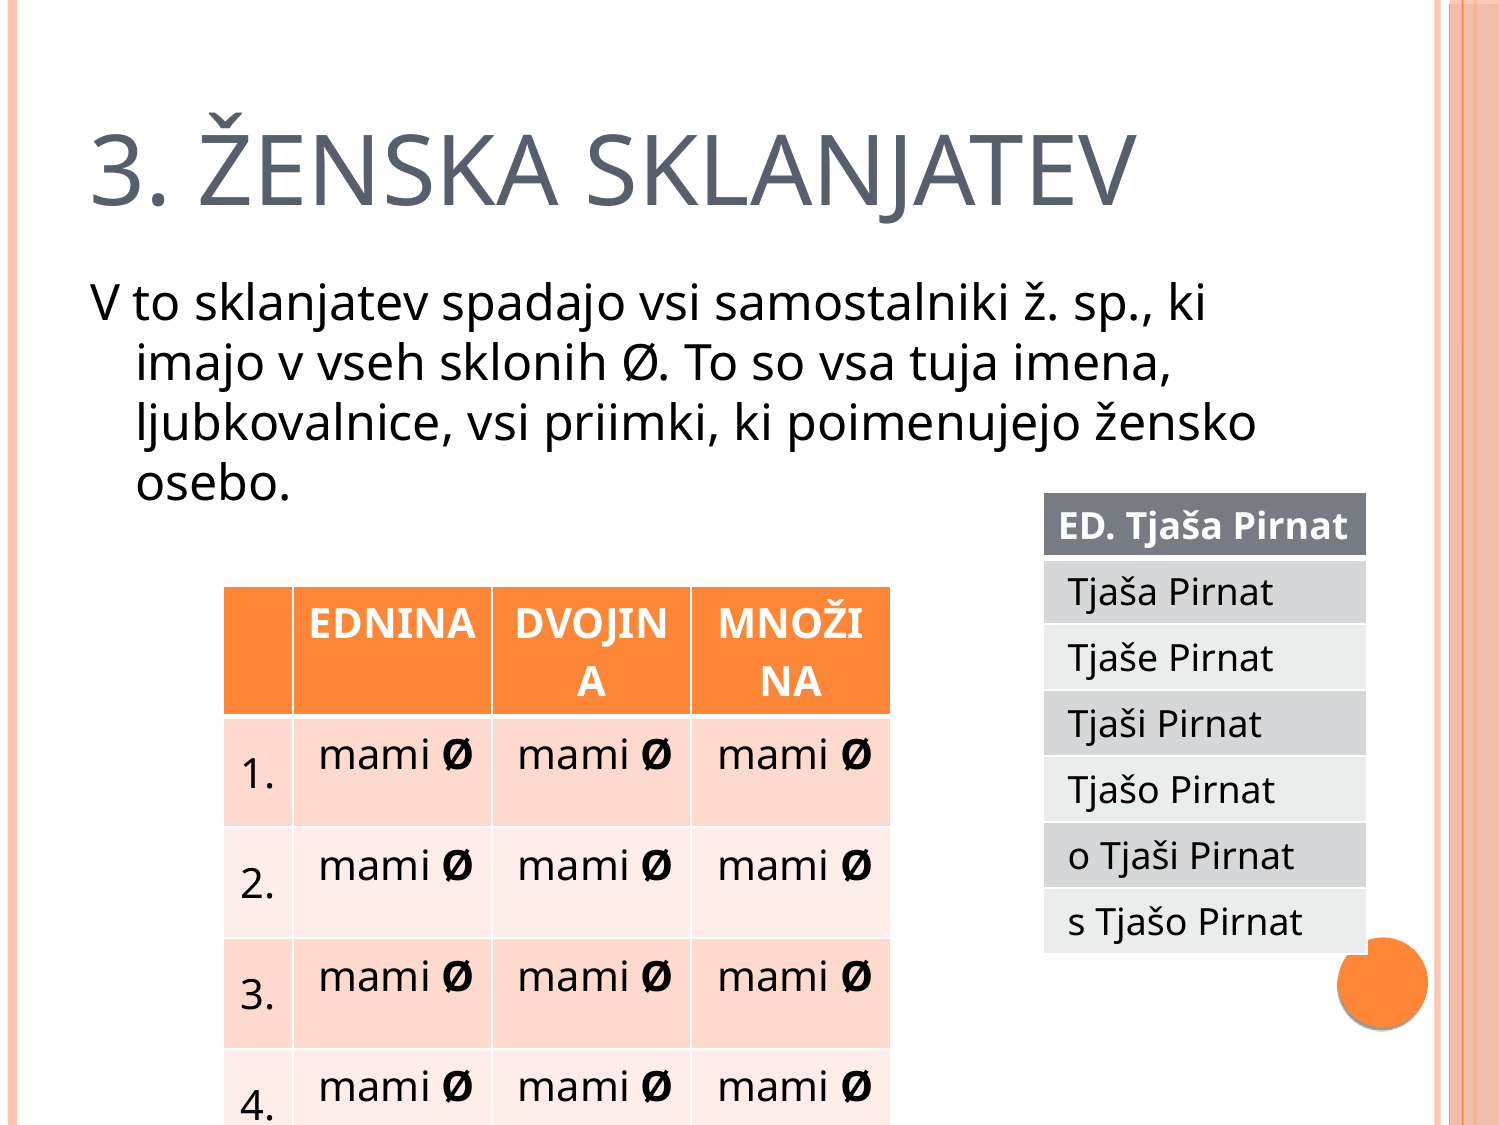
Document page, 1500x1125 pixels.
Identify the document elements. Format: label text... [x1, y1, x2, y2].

table_cell 1. [224, 719, 292, 826]
table_header EDNINA [294, 587, 491, 714]
table_cell mami Ø [493, 828, 690, 937]
table_cell mami Ø [692, 719, 890, 826]
table_cell mami Ø [294, 1050, 491, 1125]
title 3. ŽENSKA SKLANJATEV [75, 45, 1300, 233]
table_cell mami Ø [493, 719, 690, 826]
table_cell Tjaši Pirnat [1044, 691, 1366, 755]
table_cell 2. [224, 828, 292, 937]
table_header MNOŽINA [692, 587, 890, 714]
table_cell mami Ø [692, 1050, 890, 1125]
table_cell mami Ø [493, 939, 690, 1048]
table_cell mami Ø [692, 939, 890, 1048]
table_cell mami Ø [294, 719, 491, 826]
table_cell 4. [224, 1050, 292, 1125]
table_cell mami Ø [493, 1050, 690, 1125]
table_cell o Tjaši Pirnat [1044, 823, 1366, 887]
table_header ED. Tjaša Pirnat [1044, 493, 1366, 555]
table_cell s Tjašo Pirnat [1044, 889, 1366, 953]
table_cell Tjaše Pirnat [1044, 625, 1366, 689]
table_cell mami Ø [294, 828, 491, 937]
list V to sklanjatev spadajo vsi samostalniki ž. sp., ki imajo v vseh sklonih Ø. To so vsa tuja imena, ljubkovalnice, vsi priimki, ki poimenujejo žensko osebo. [75, 262, 1300, 1062]
table_header [224, 587, 292, 714]
table_cell mami Ø [294, 939, 491, 1048]
table_cell Tjašo Pirnat [1044, 757, 1366, 821]
table_cell 3. [224, 939, 292, 1048]
table_cell Tjaša Pirnat [1044, 561, 1366, 623]
table_header DVOJINA [493, 587, 690, 714]
table_cell mami Ø [692, 828, 890, 937]
